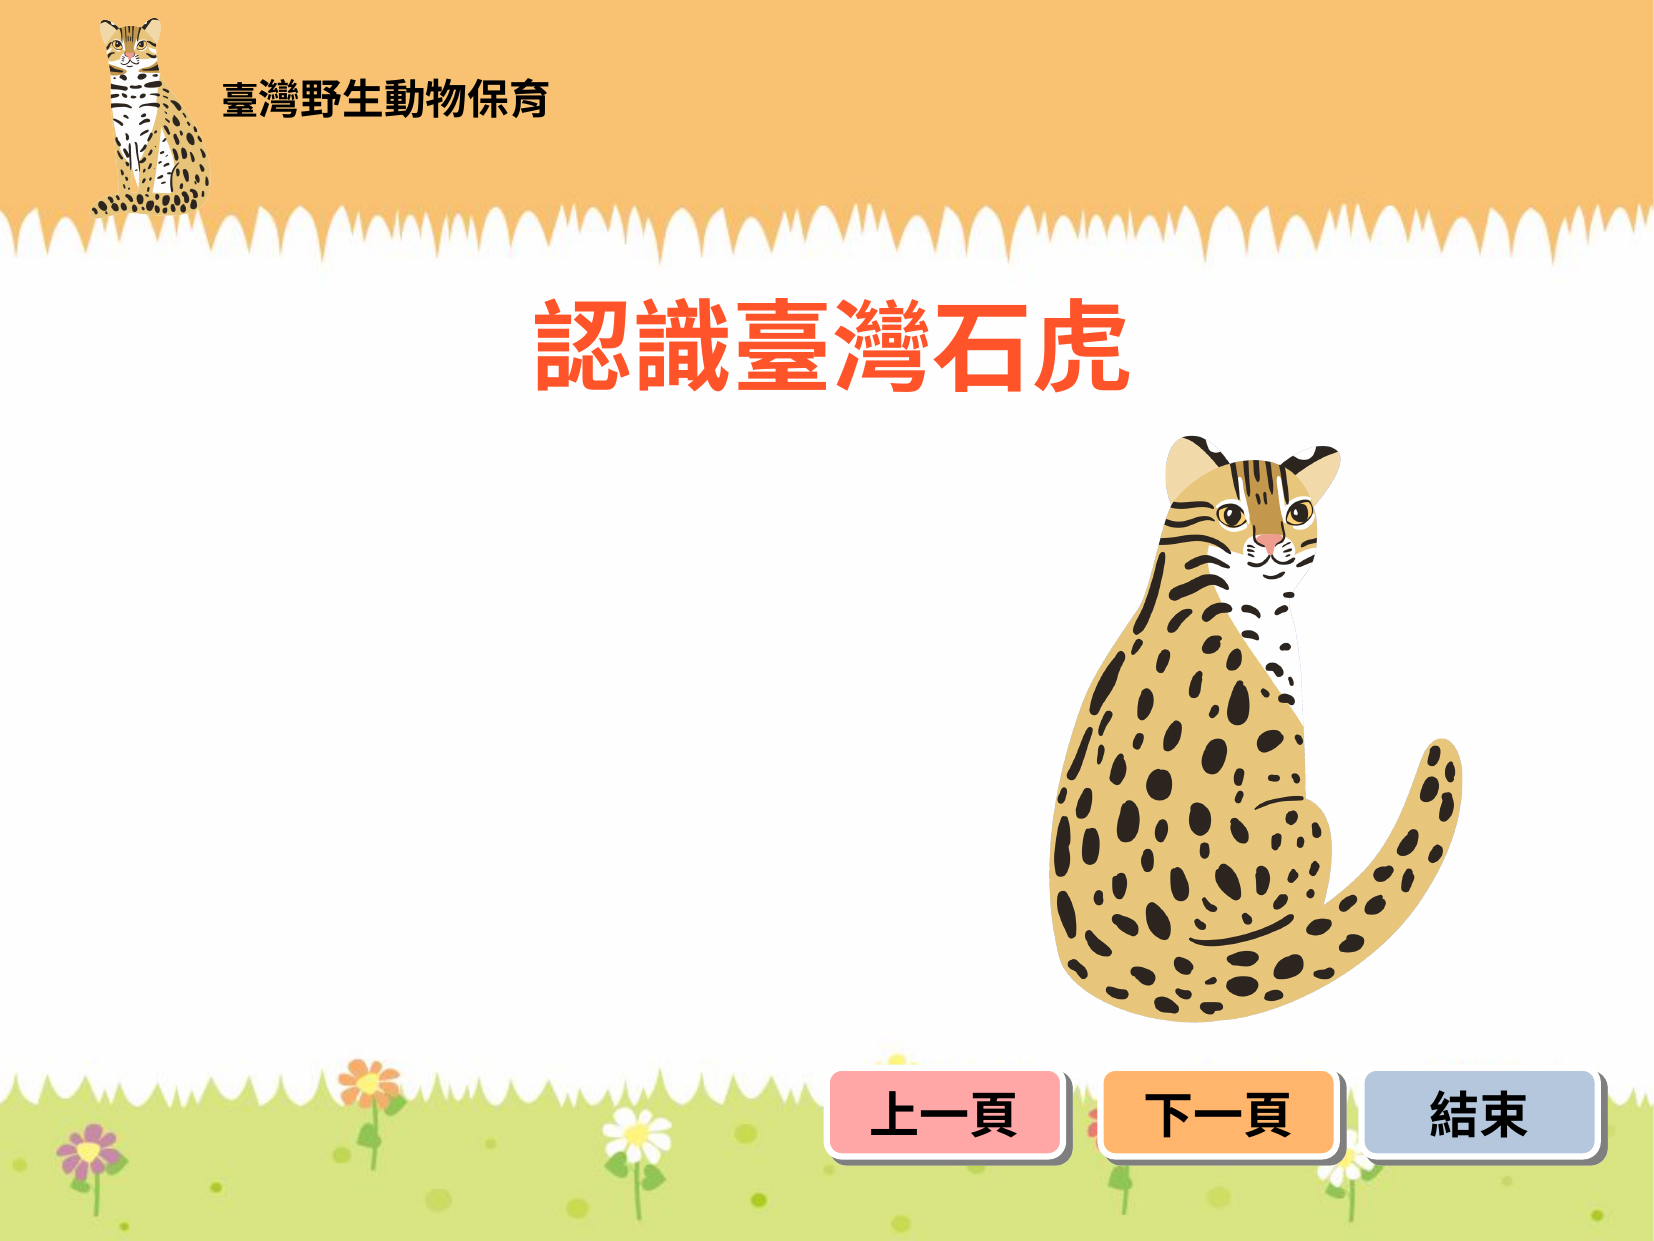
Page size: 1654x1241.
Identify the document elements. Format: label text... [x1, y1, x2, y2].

picture [0, 0, 1654, 1241]
text_box 下一頁 [1100, 1080, 1337, 1157]
title 認識臺灣石虎 [88, 235, 1577, 443]
text_box 結束 [1361, 1080, 1598, 1157]
text_box 上一頁 [826, 1067, 1064, 1157]
